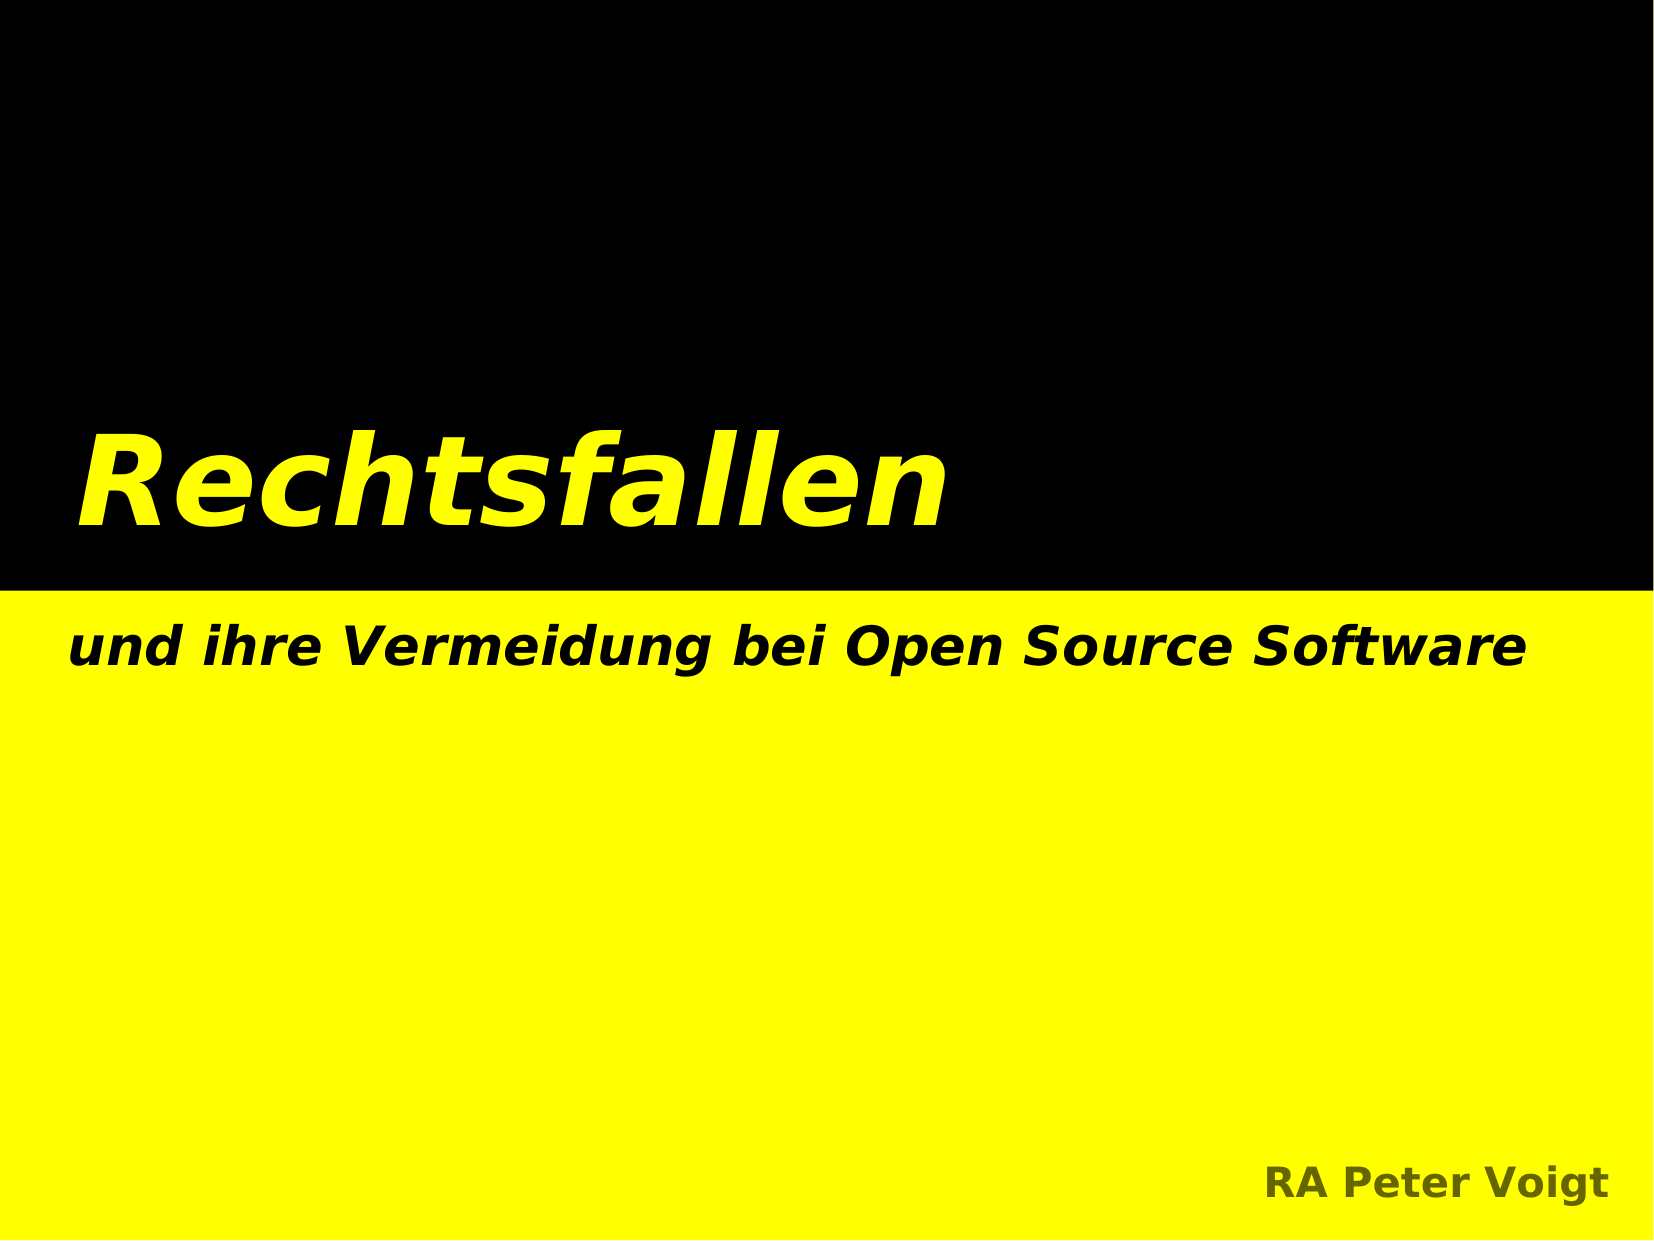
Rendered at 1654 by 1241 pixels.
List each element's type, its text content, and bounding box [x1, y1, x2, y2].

text_box [0, 0, 1654, 1241]
text_box Rechtsfallen [61, 401, 950, 562]
text_box RA Peter Voigt [1248, 1151, 1625, 1215]
text_box und ihre Vermeidung bei Open Source Software [53, 608, 1549, 687]
